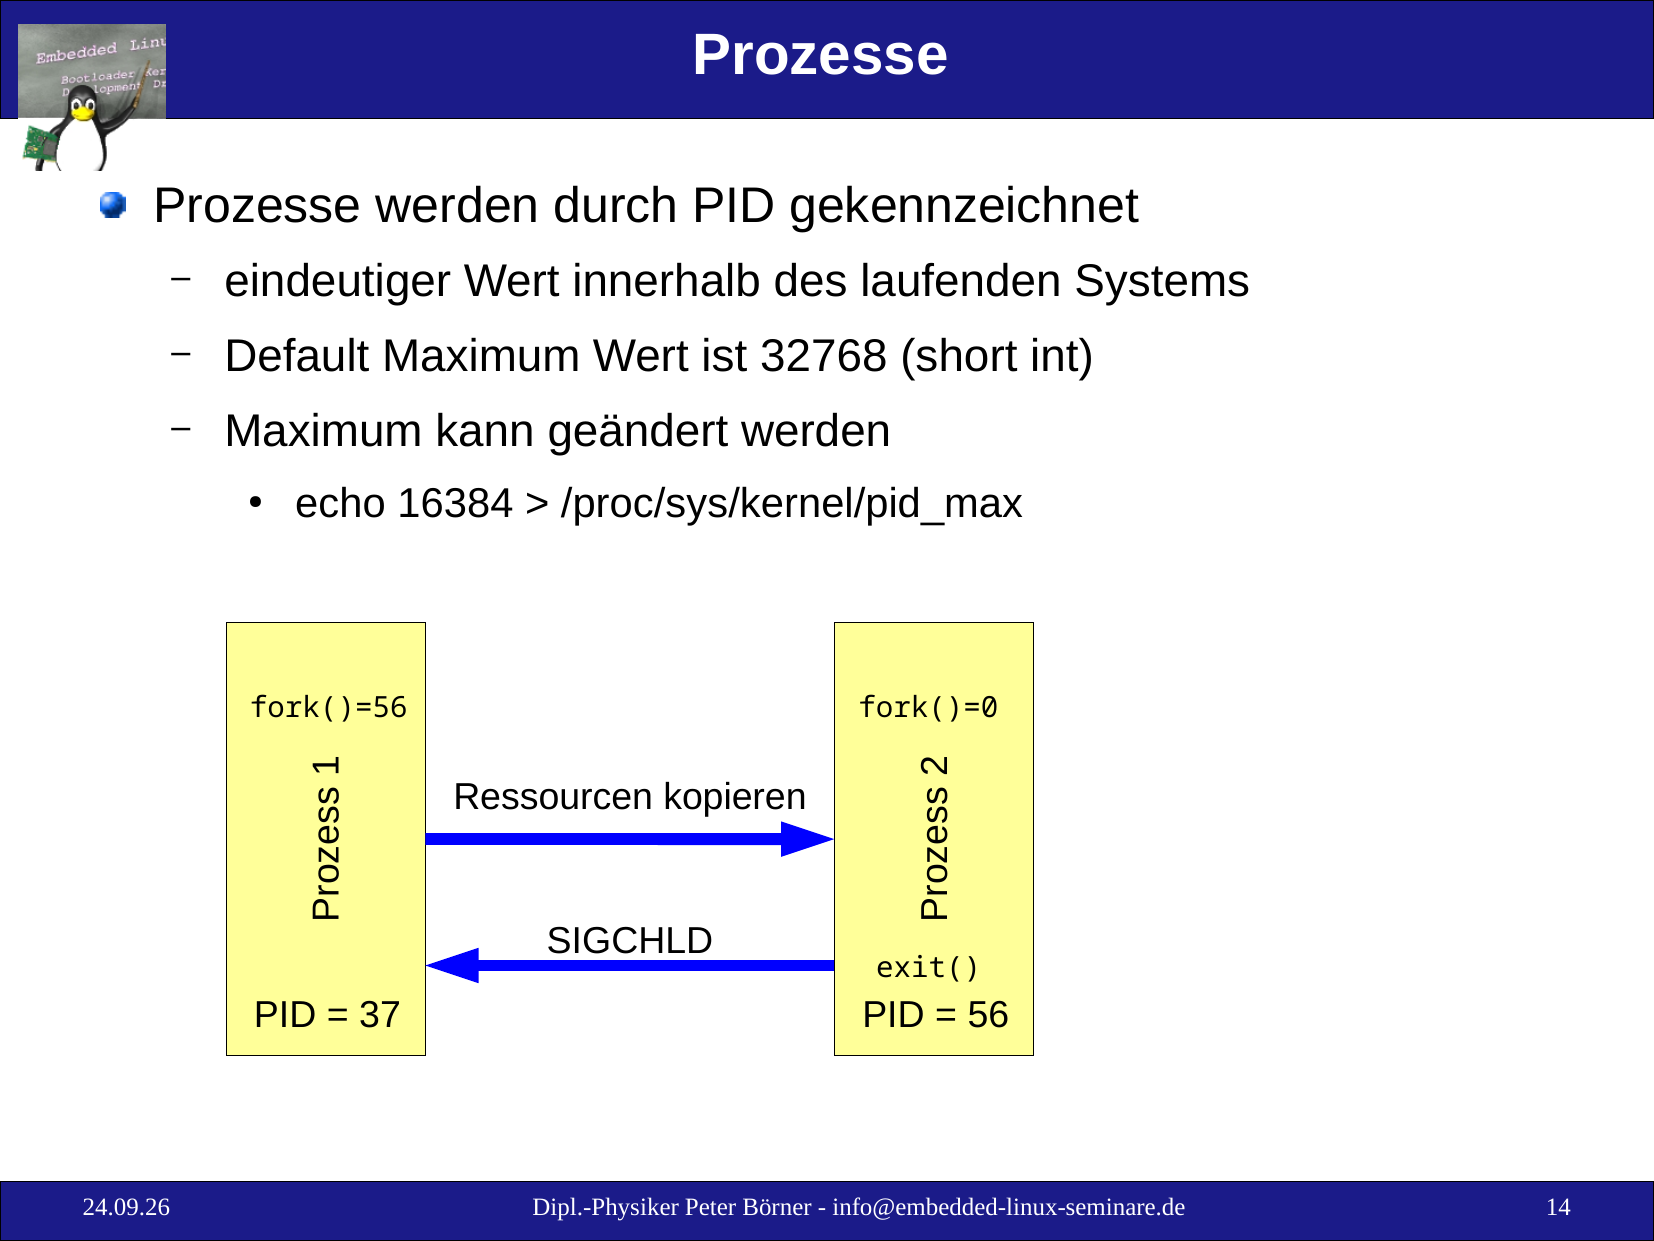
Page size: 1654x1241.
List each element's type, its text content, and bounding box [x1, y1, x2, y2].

text_box PID = 56 [847, 985, 1025, 1043]
picture [18, 24, 166, 171]
text_box PID = 37 [239, 985, 416, 1043]
text_box exit() [861, 939, 997, 989]
list Prozesse werden durch PID gekennzeichnet eindeutiger Wert innerhalb des laufenden Systems Default Maximum Wert ist 32768 (short int) Maximum kann geändert werden echo 16384 > /proc/sys/kernel/pid_max [82, 177, 1571, 1144]
text_box Prozess 2 [834, 622, 1034, 1056]
text_box fork()=56 [235, 679, 423, 729]
text_box fork()=0 [843, 679, 1014, 729]
title Prozesse [76, 19, 1565, 89]
text_box Prozess 1 [226, 622, 426, 1056]
